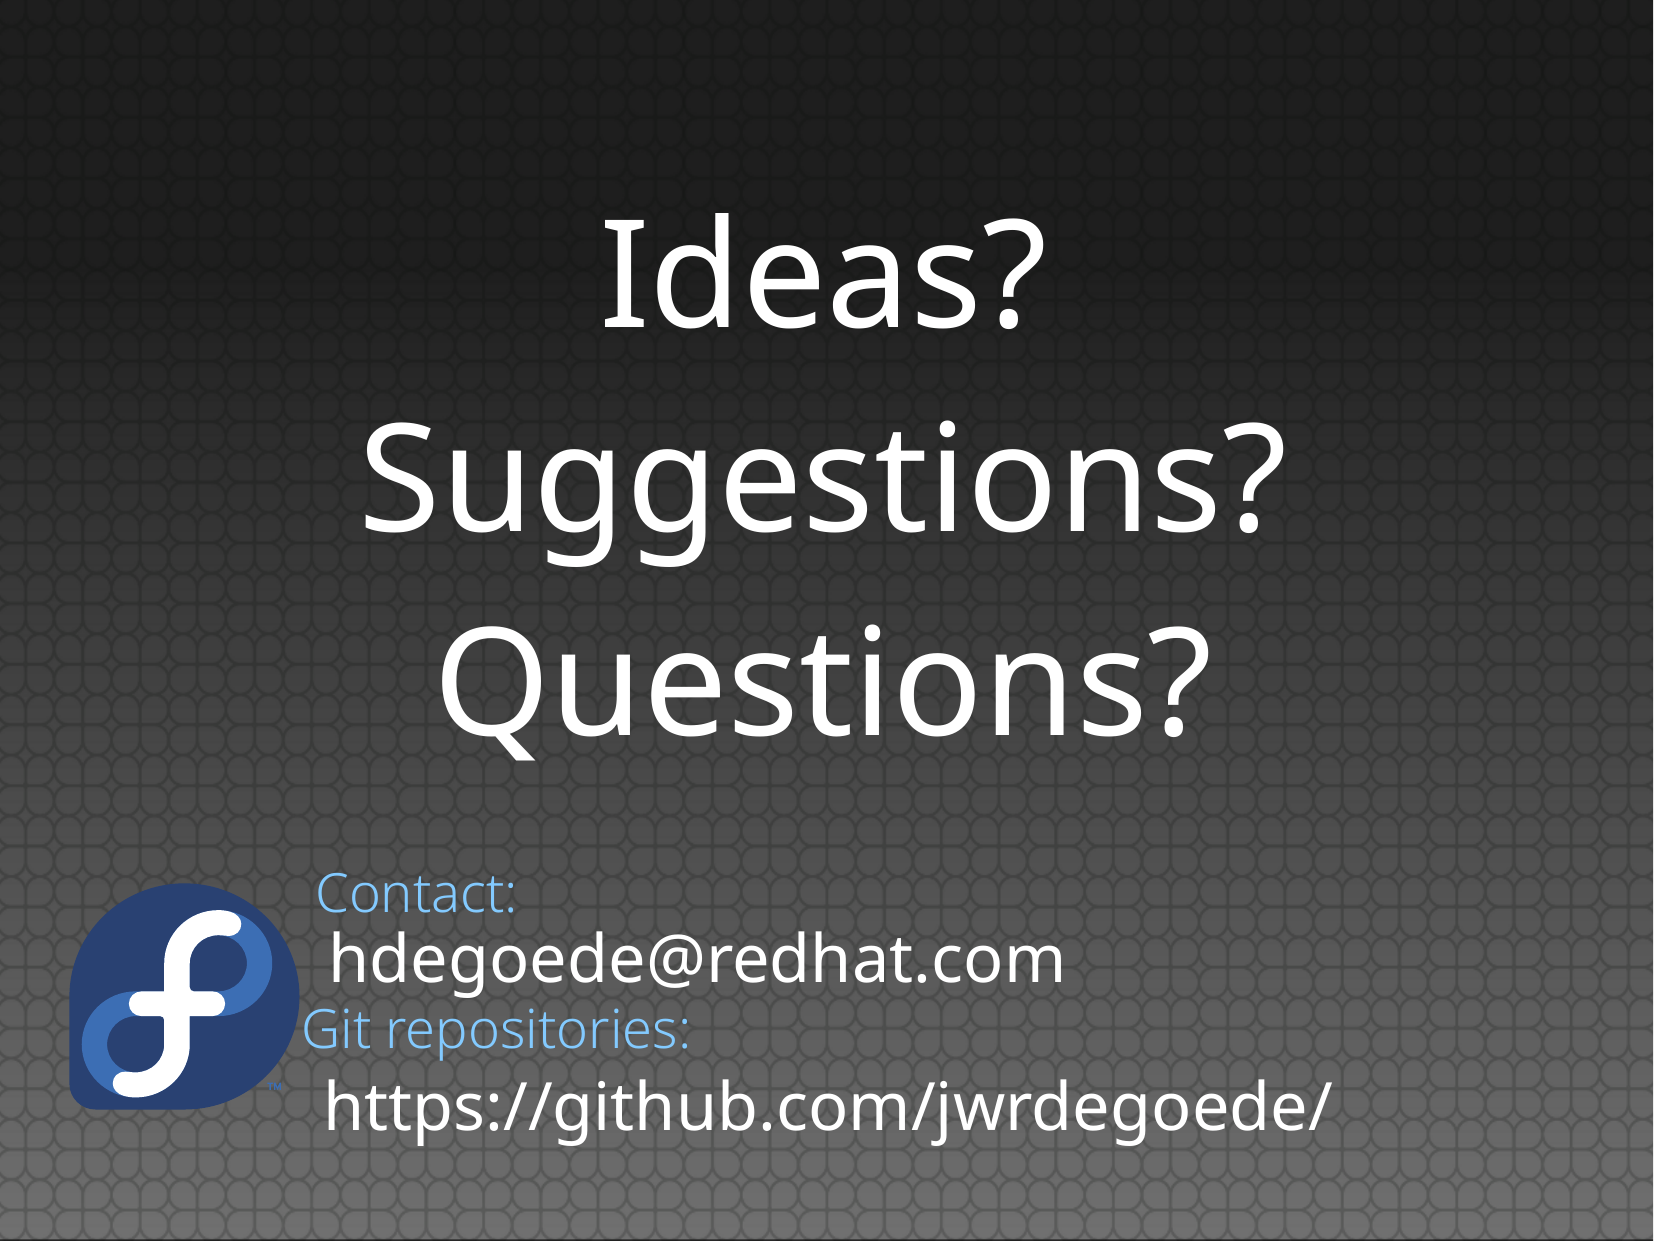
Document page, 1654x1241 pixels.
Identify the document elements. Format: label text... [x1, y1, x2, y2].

text_box https://github.com/jwrdegoede/ [759, 1051, 1451, 1141]
text_box hdegoede@redhat.com [655, 903, 1419, 1051]
text_box Git repositories: [286, 983, 759, 1179]
picture [0, 0, 1654, 1241]
title Ideas? Suggestions? Questions? [206, 222, 1441, 725]
text_box Contact: [300, 846, 655, 983]
